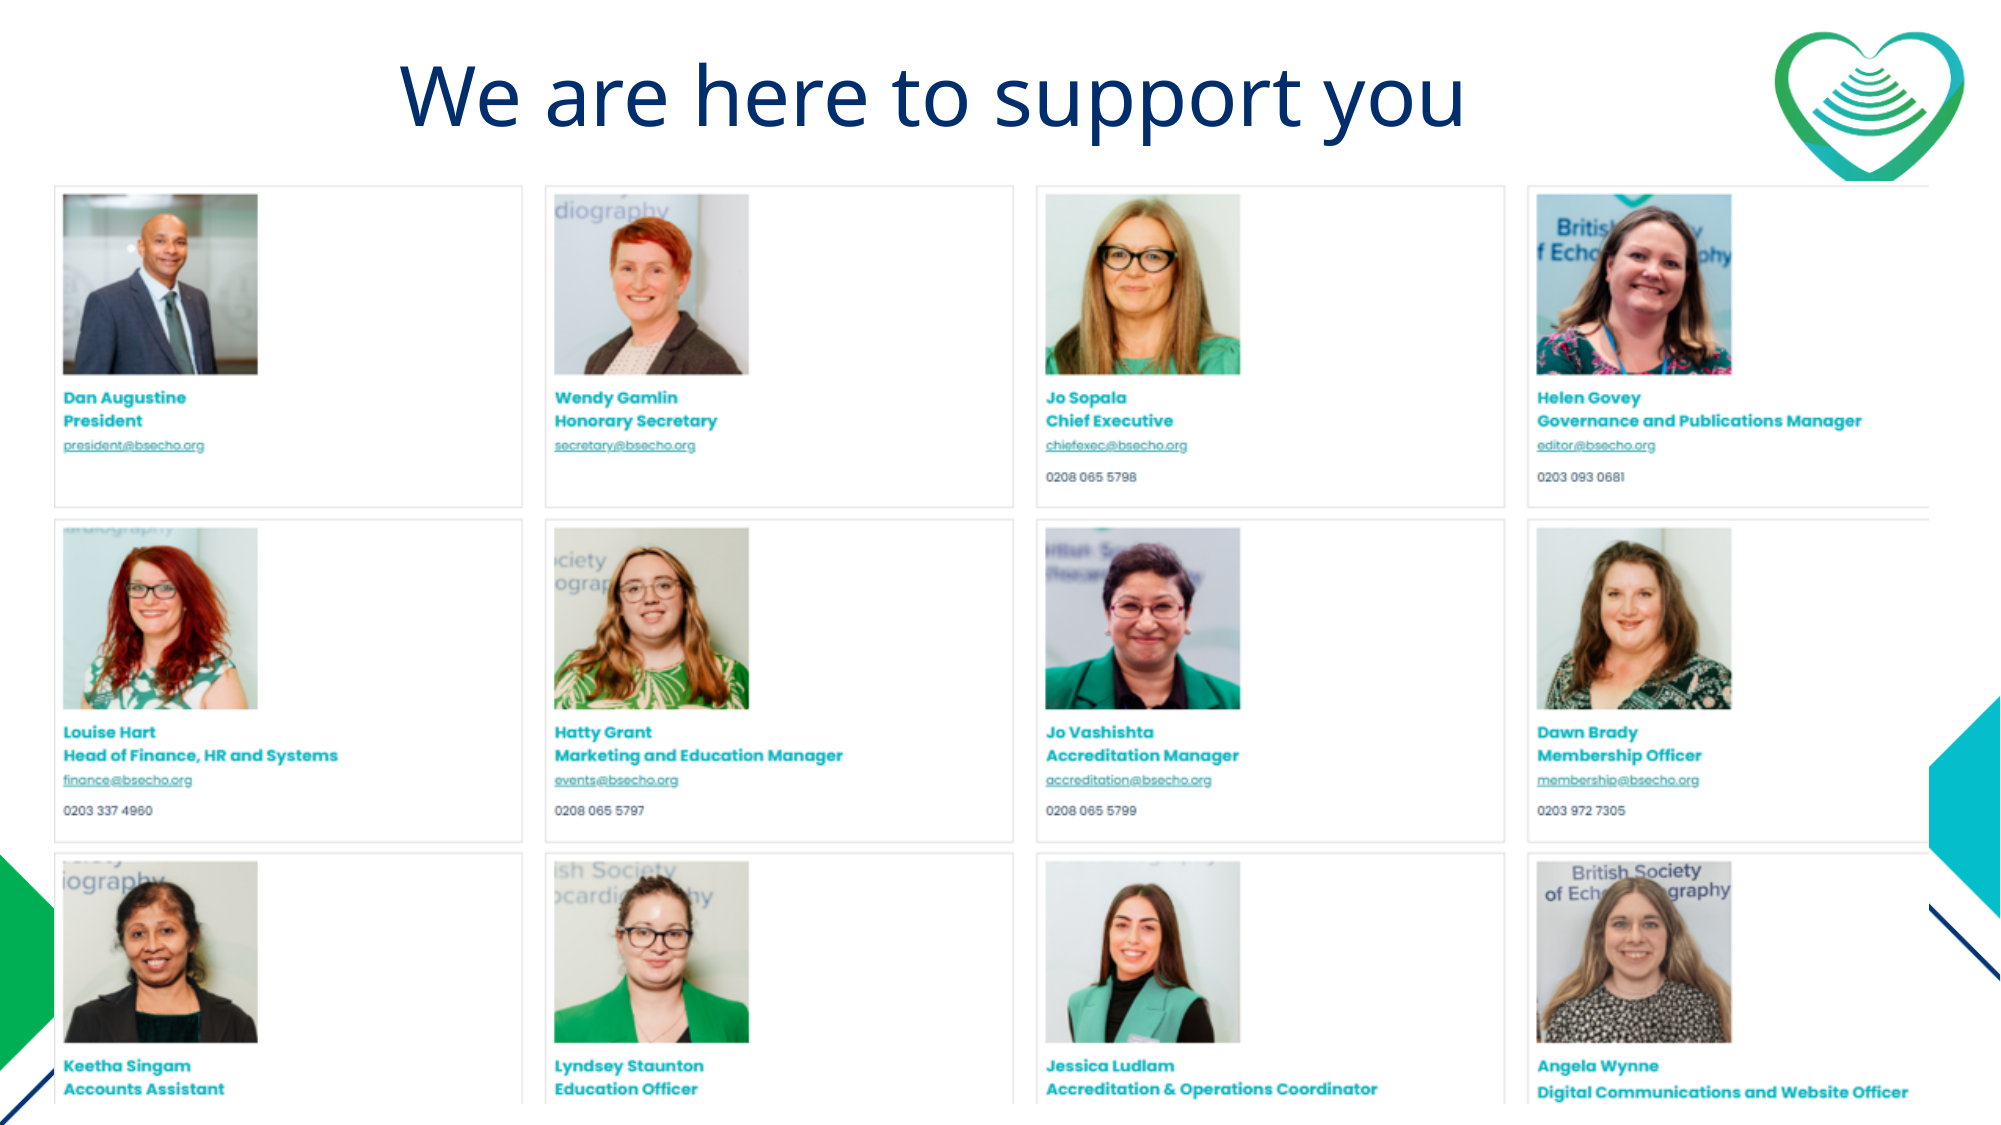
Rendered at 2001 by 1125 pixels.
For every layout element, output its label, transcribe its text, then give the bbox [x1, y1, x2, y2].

title We are here to support you [71, 46, 1797, 156]
picture [54, 181, 1929, 1104]
